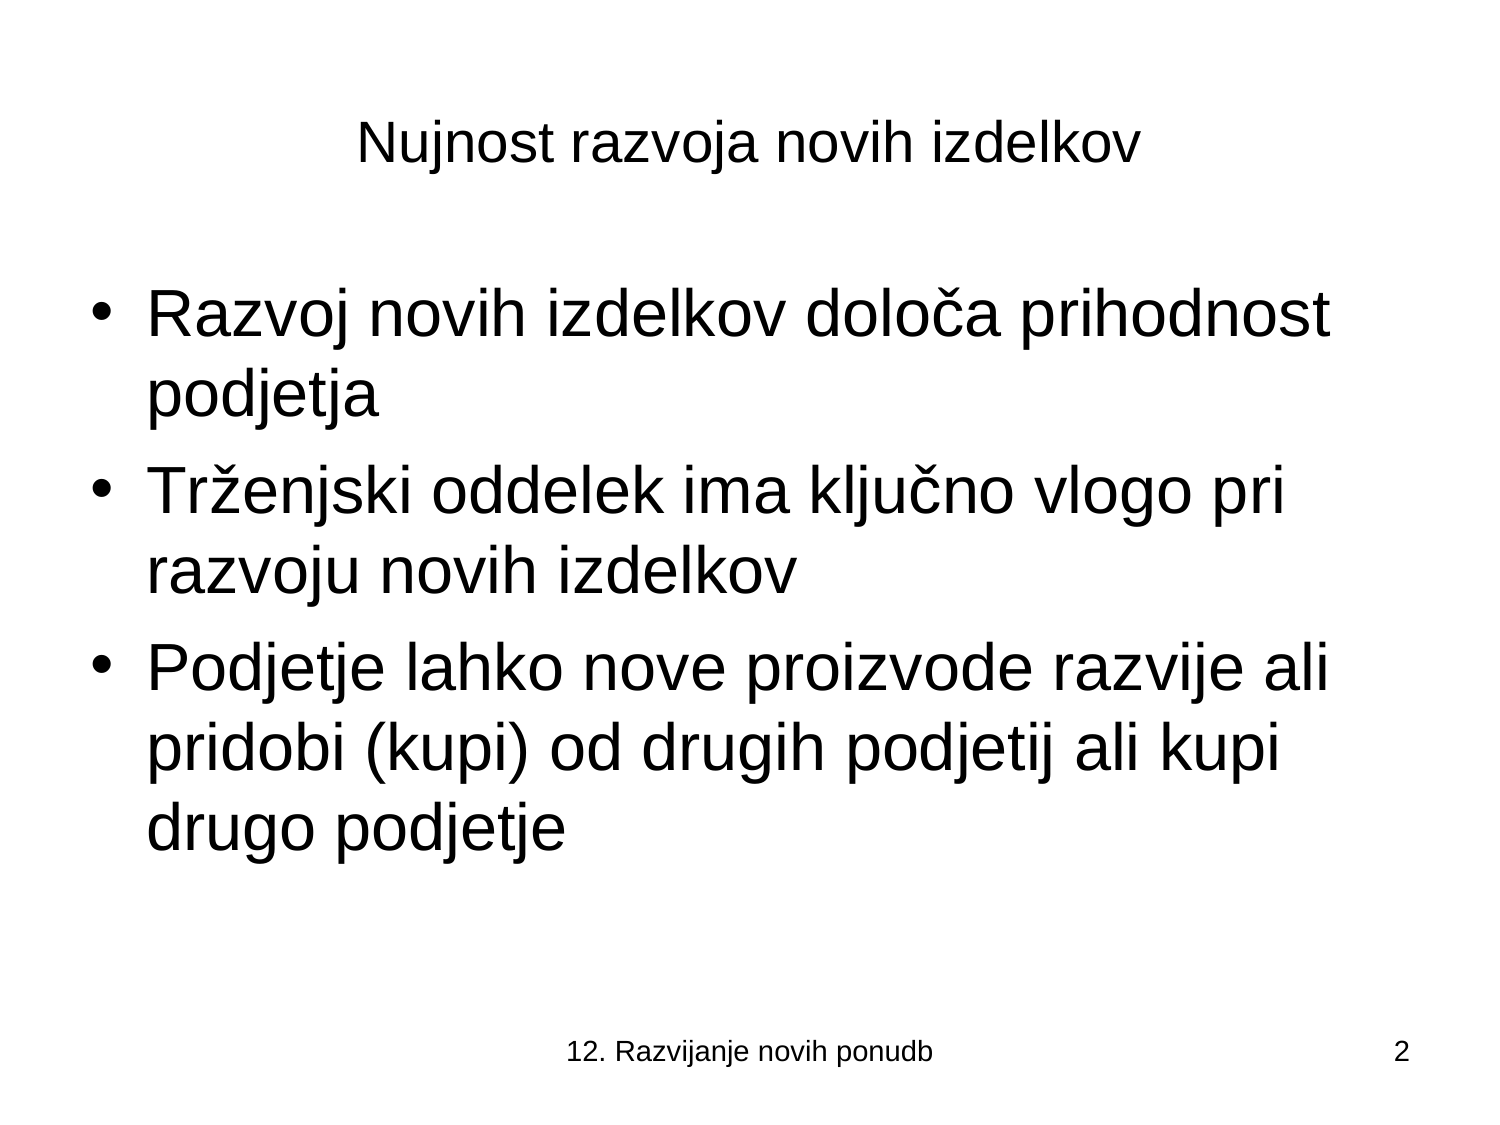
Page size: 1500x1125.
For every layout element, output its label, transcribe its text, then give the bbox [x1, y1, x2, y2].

title Nujnost razvoja novih izdelkov [75, 45, 1426, 233]
text_box <number> [1074, 1024, 1426, 1103]
list Razvoj novih izdelkov določa prihodnost podjetja Trženjski oddelek ima ključno vlogo pri razvoju novih izdelkov Podjetje lahko nove proizvode razvije ali pridobi (kupi) od drugih podjetij ali kupi drugo podjetje [75, 262, 1426, 1006]
text_box 12. Razvijanje novih ponudb [512, 1024, 988, 1103]
